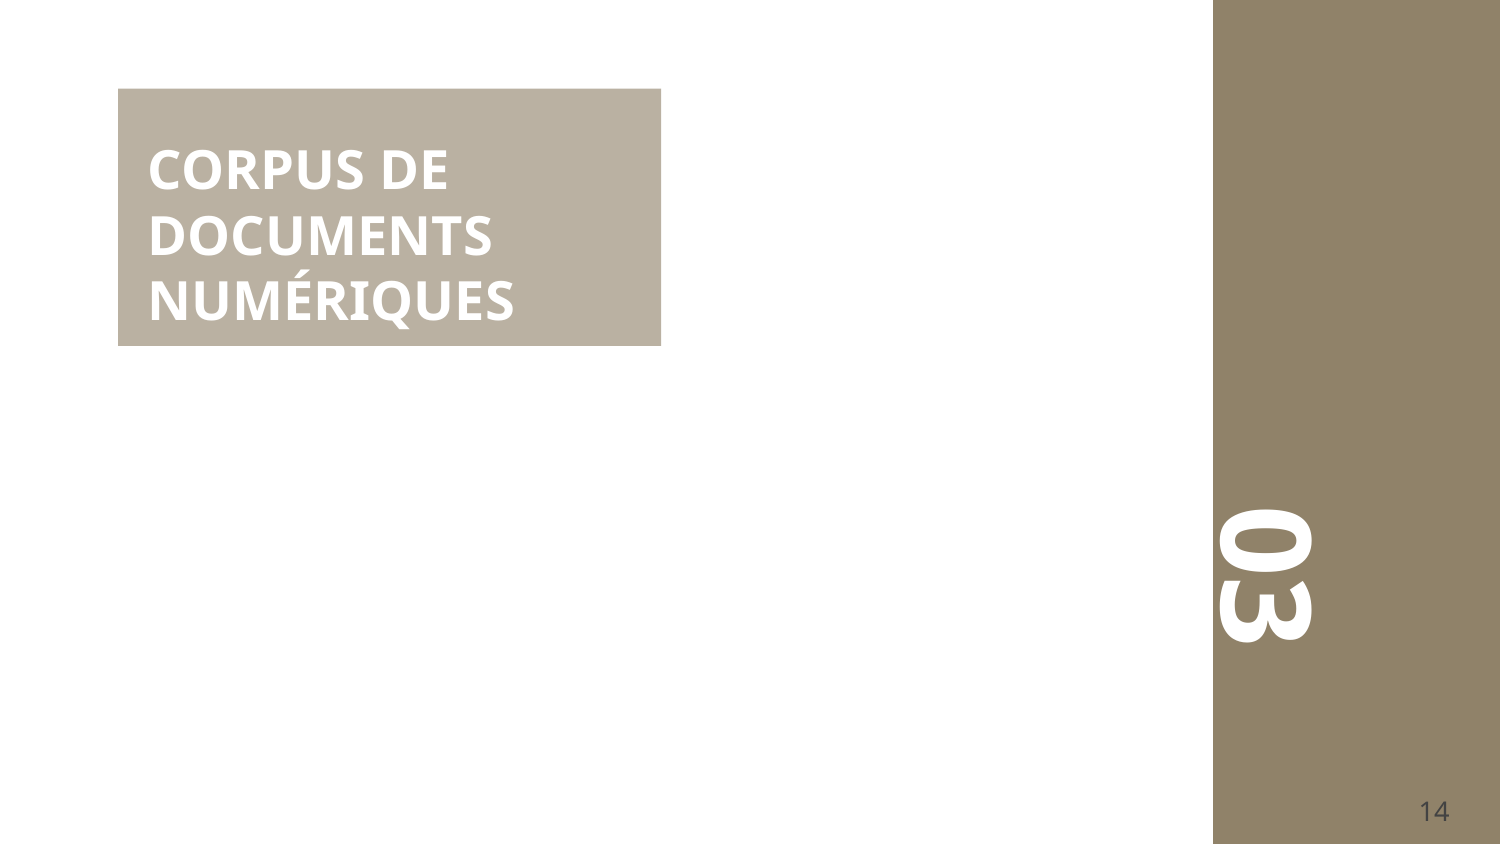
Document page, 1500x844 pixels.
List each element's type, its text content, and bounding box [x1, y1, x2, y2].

text_box [1213, 0, 1500, 844]
text_box ‹#› [1403, 779, 1494, 844]
text_box [118, 89, 132, 346]
title 03 [1266, 490, 1362, 776]
title CORPUS DE DOCUMENTS NUMÉRIQUES [132, 88, 689, 346]
